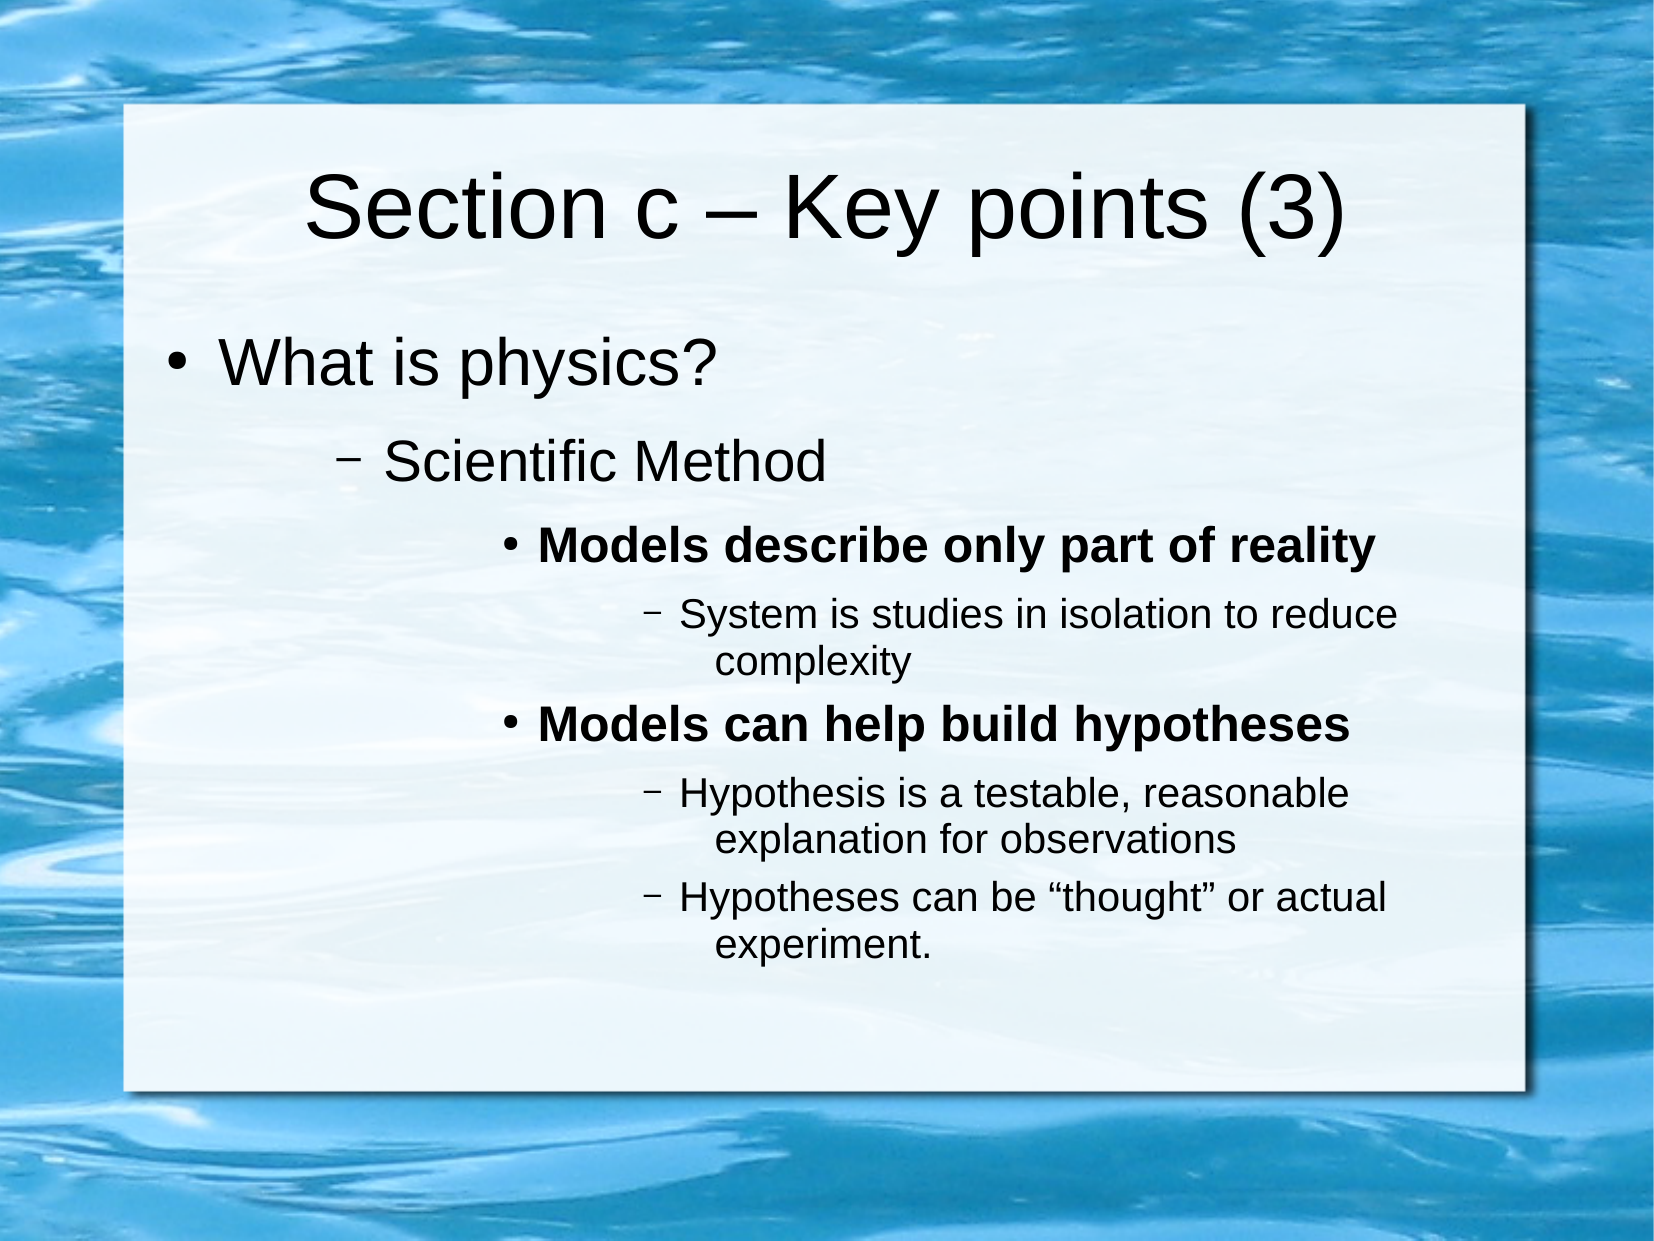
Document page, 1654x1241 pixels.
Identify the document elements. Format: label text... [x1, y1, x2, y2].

title Section c – Key points (3) [147, 125, 1506, 288]
picture [0, 0, 1654, 1241]
list What is physics? Scientific Method Models describe only part of reality System is studies in isolation to reduce complexity Models can help build hypotheses Hypothesis is a testable, reasonable explanation for observations Hypotheses can be “thought” or actual experiment. [147, 324, 1506, 1129]
